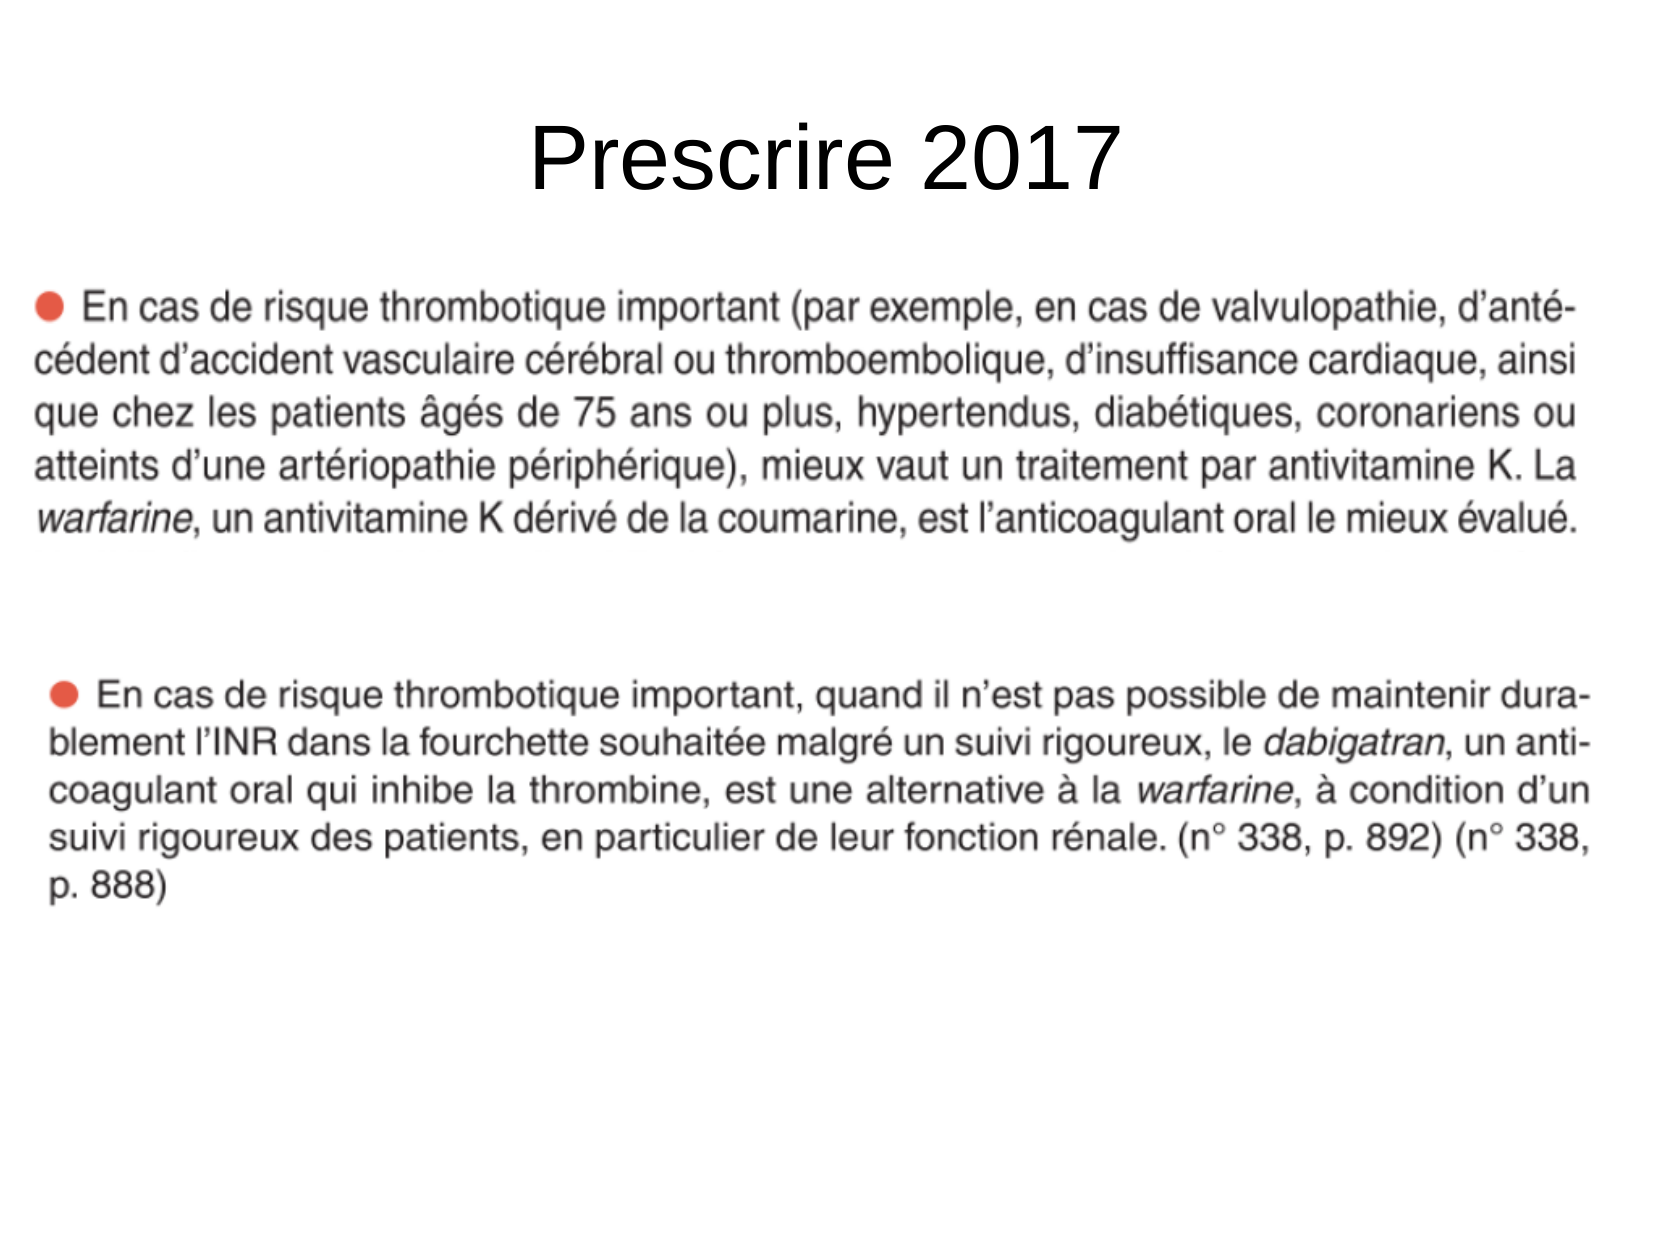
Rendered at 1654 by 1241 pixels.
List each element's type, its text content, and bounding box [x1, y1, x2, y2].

picture [30, 675, 1627, 927]
title Prescrire 2017 [82, 49, 1571, 257]
picture [17, 274, 1620, 552]
